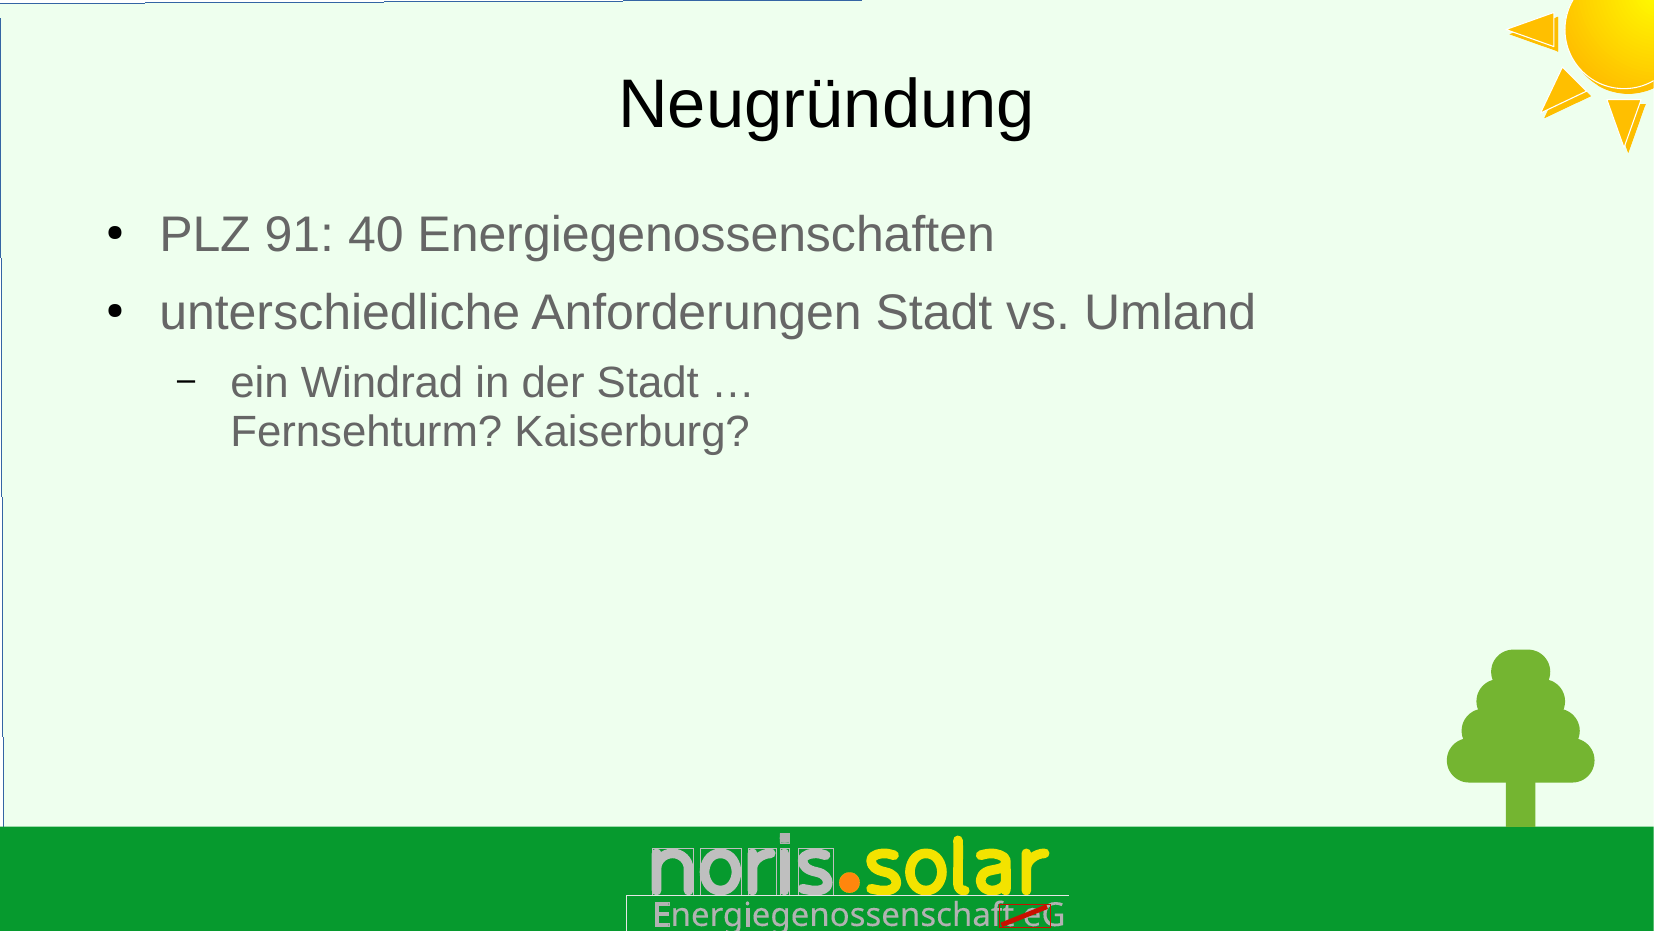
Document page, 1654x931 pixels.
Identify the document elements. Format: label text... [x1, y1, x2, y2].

list PLZ 91: 40 Energiegenossenschaften unterschiedliche Anforderungen Stadt vs. Umland ein Windrad in der Stadt … Fernsehturm? Kaiserburg? [88, 206, 1565, 768]
title Neugründung [88, 29, 1565, 178]
